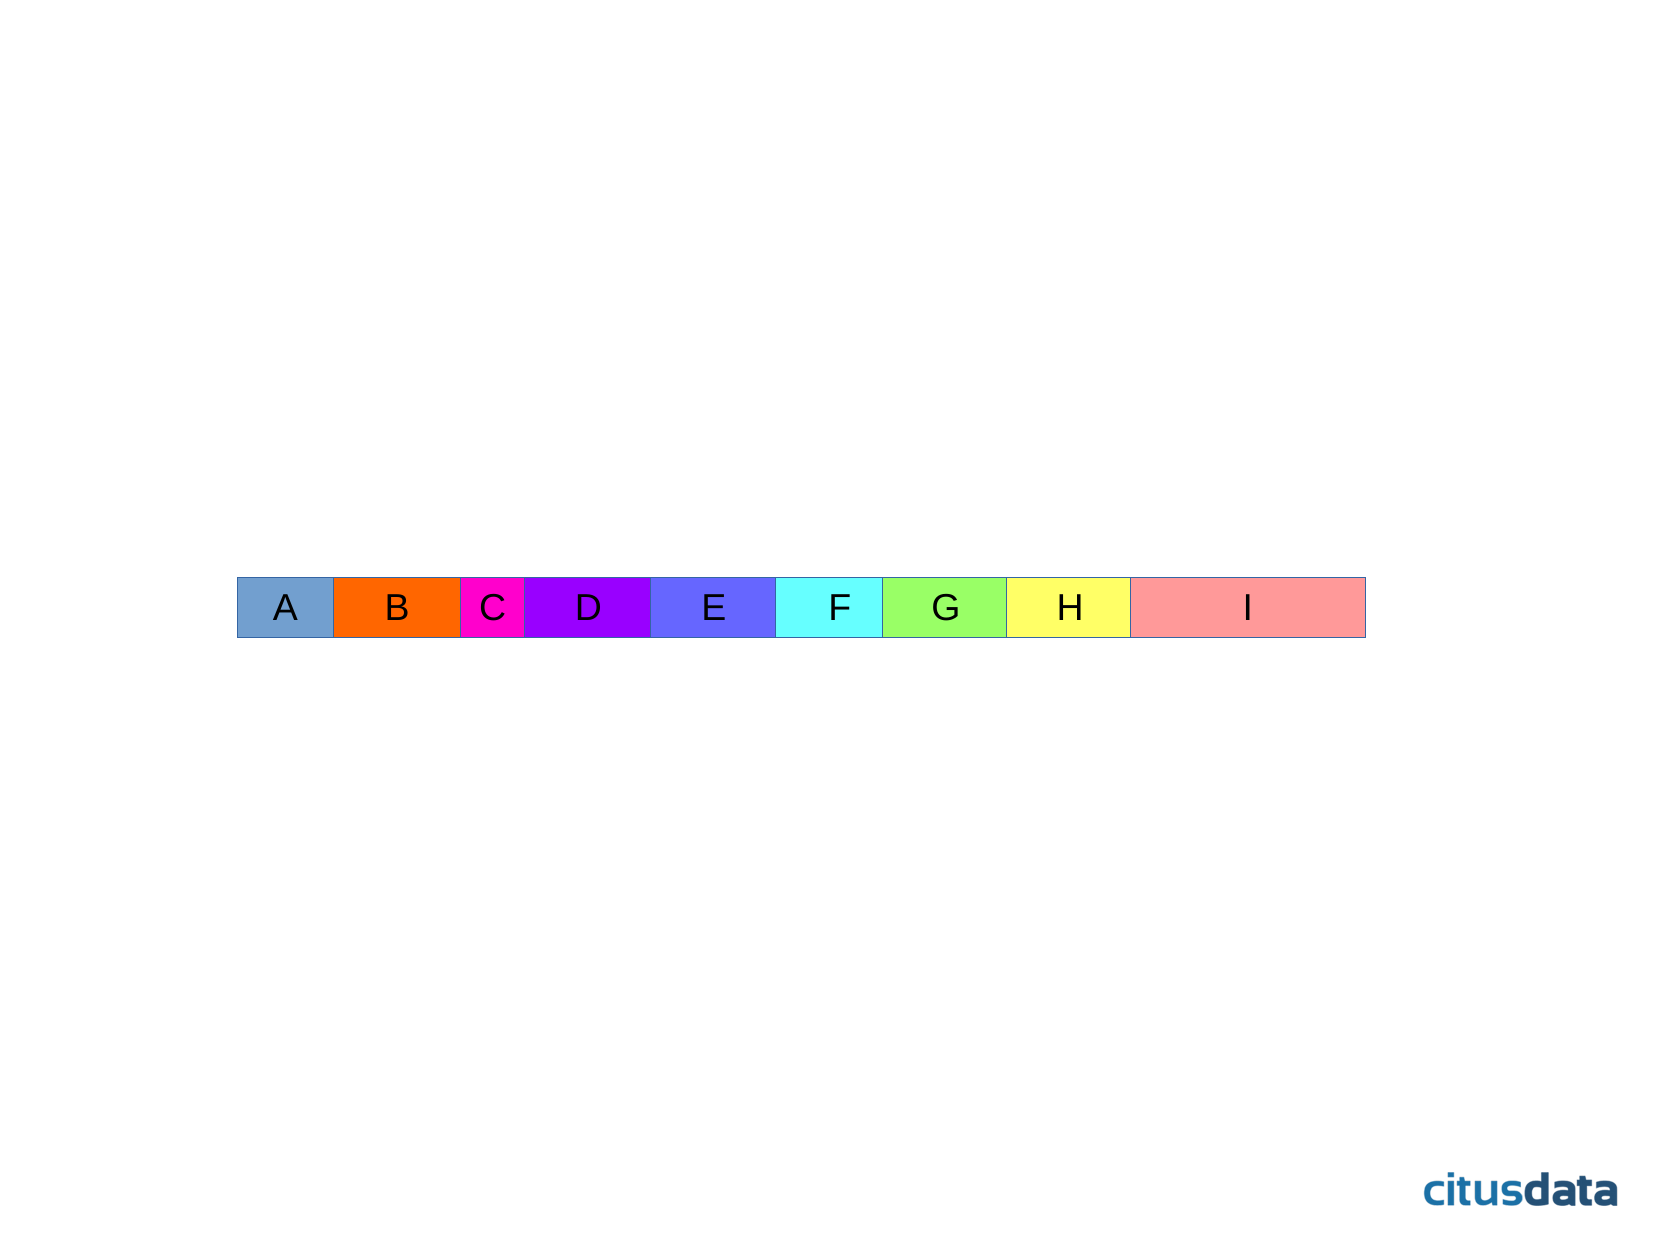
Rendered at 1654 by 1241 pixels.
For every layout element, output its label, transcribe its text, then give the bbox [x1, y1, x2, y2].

picture [1420, 1167, 1622, 1209]
text_box E [650, 577, 775, 638]
text_box G [882, 577, 1006, 638]
text_box C [460, 577, 524, 638]
text_box D [524, 577, 650, 638]
text_box A [237, 577, 333, 638]
text_box H [1006, 577, 1130, 638]
text_box F [775, 577, 882, 638]
text_box I [1130, 577, 1366, 638]
text_box B [333, 577, 460, 638]
